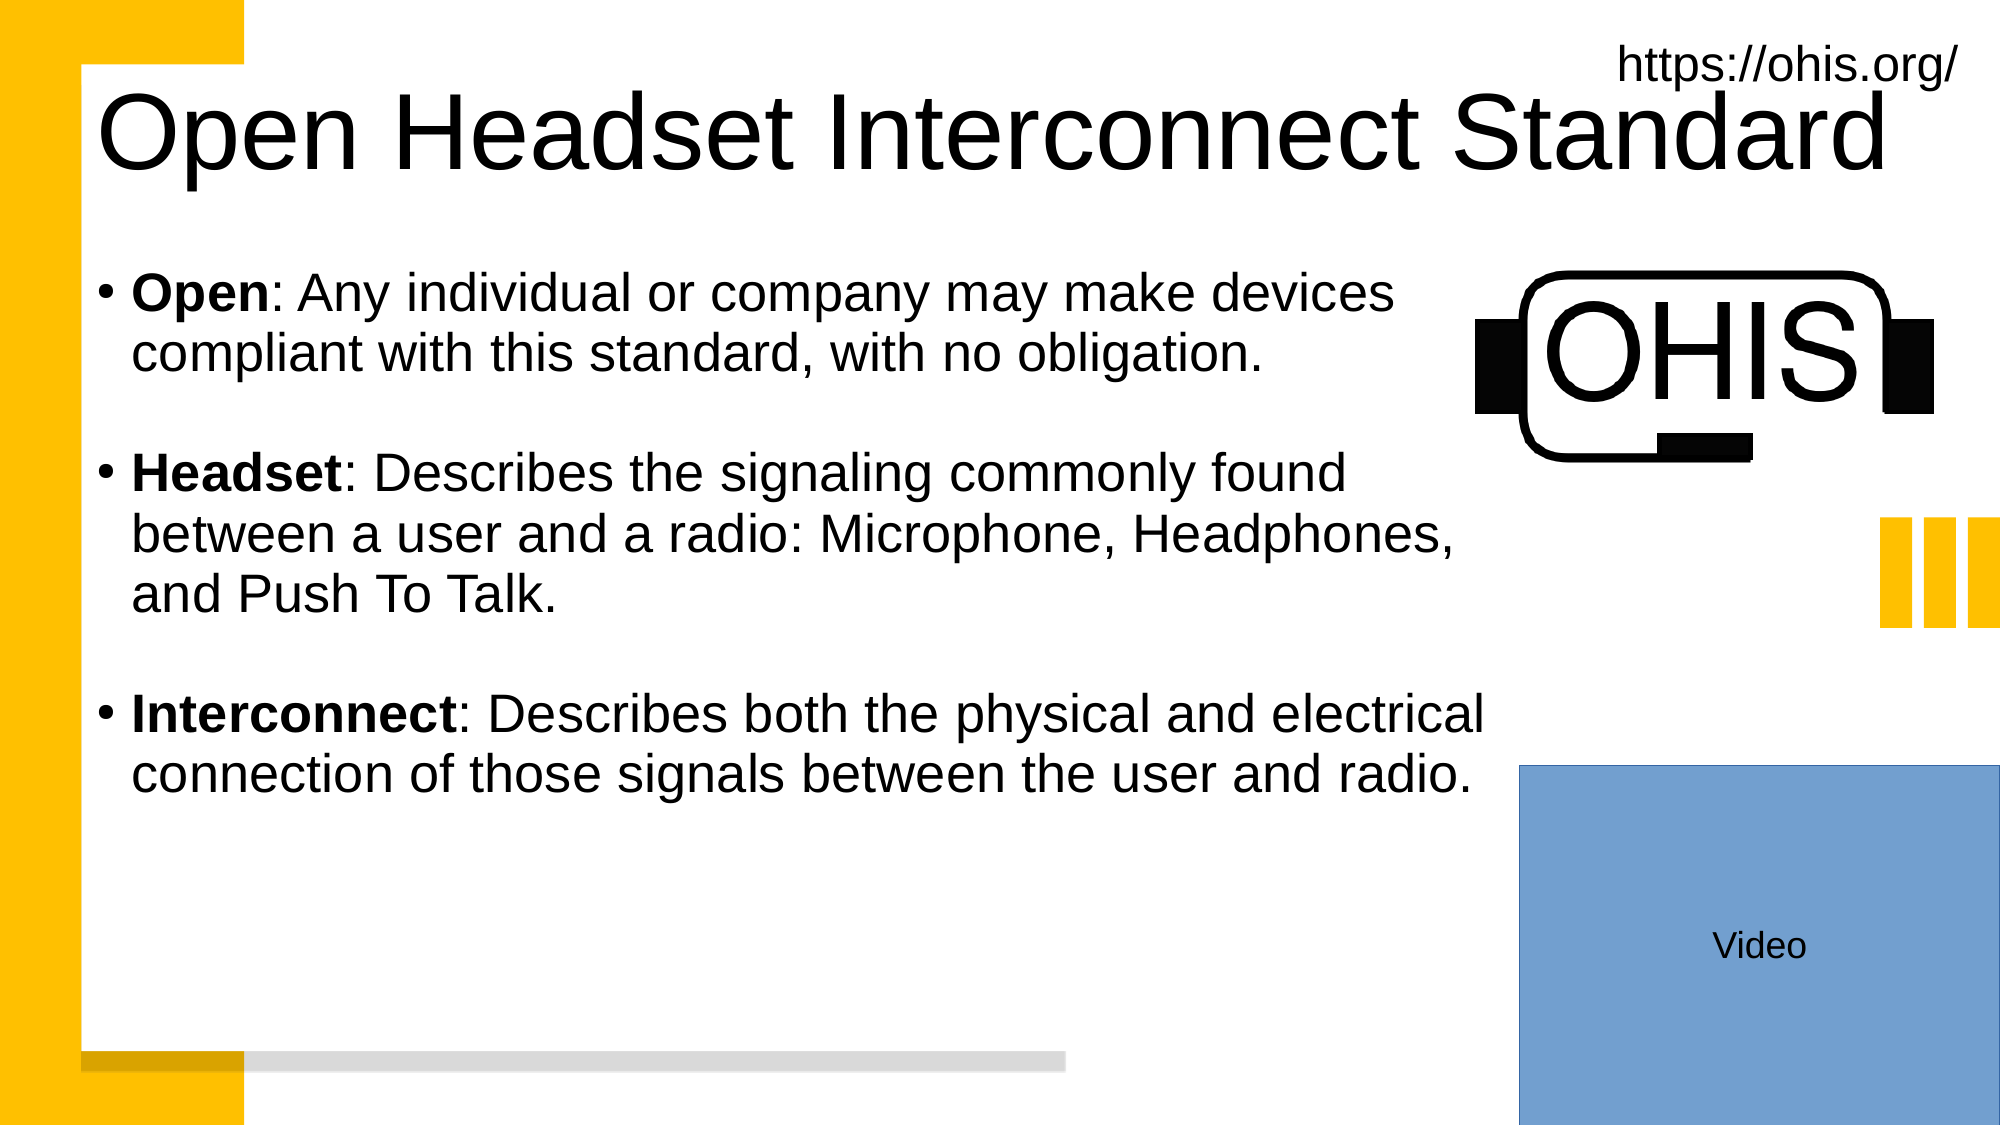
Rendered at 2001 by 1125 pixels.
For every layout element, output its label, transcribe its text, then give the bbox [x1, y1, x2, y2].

picture [1475, 268, 1934, 464]
text_box https://ohis.org/ [1590, 29, 1974, 105]
text_box Open Headset Interconnect Standard [81, 64, 1921, 201]
text_box Video [1519, 765, 2000, 1125]
text_box Open: Any individual or company may make devices compliant with this standard, with no obligation. Headset: Describes the signaling commonly found between a user and a radio: Microphone, Headphones, and Push To Talk. Interconnect: Describes both the physical and electrical connection of those signals between the user and radio. [81, 254, 1516, 1036]
text_box [0, 0, 2000, 1125]
